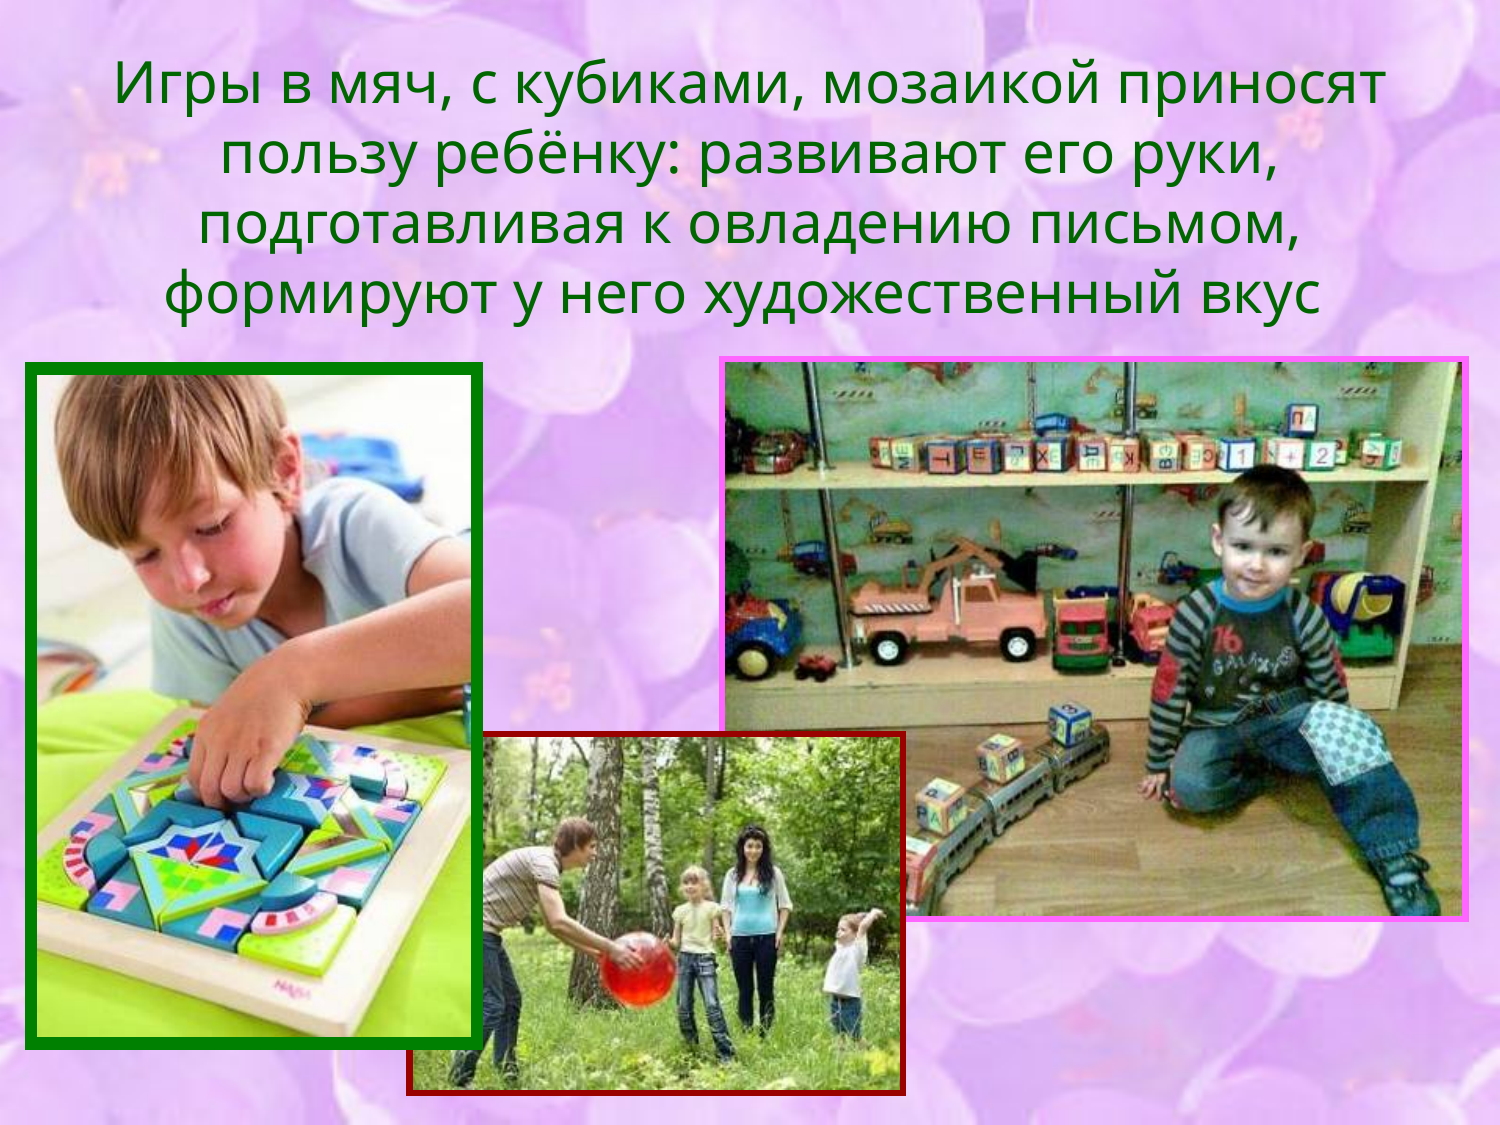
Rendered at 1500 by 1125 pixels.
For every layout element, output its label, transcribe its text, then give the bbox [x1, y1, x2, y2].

picture [725, 362, 1463, 916]
text_box Игры в мяч, с кубиками, мозаикой приносят пользу ребёнку: развивают его руки, подготавливая к овладению письмом, формируют у него художественный вкус [37, 37, 1463, 333]
picture [37, 375, 471, 1038]
picture [412, 737, 901, 1090]
